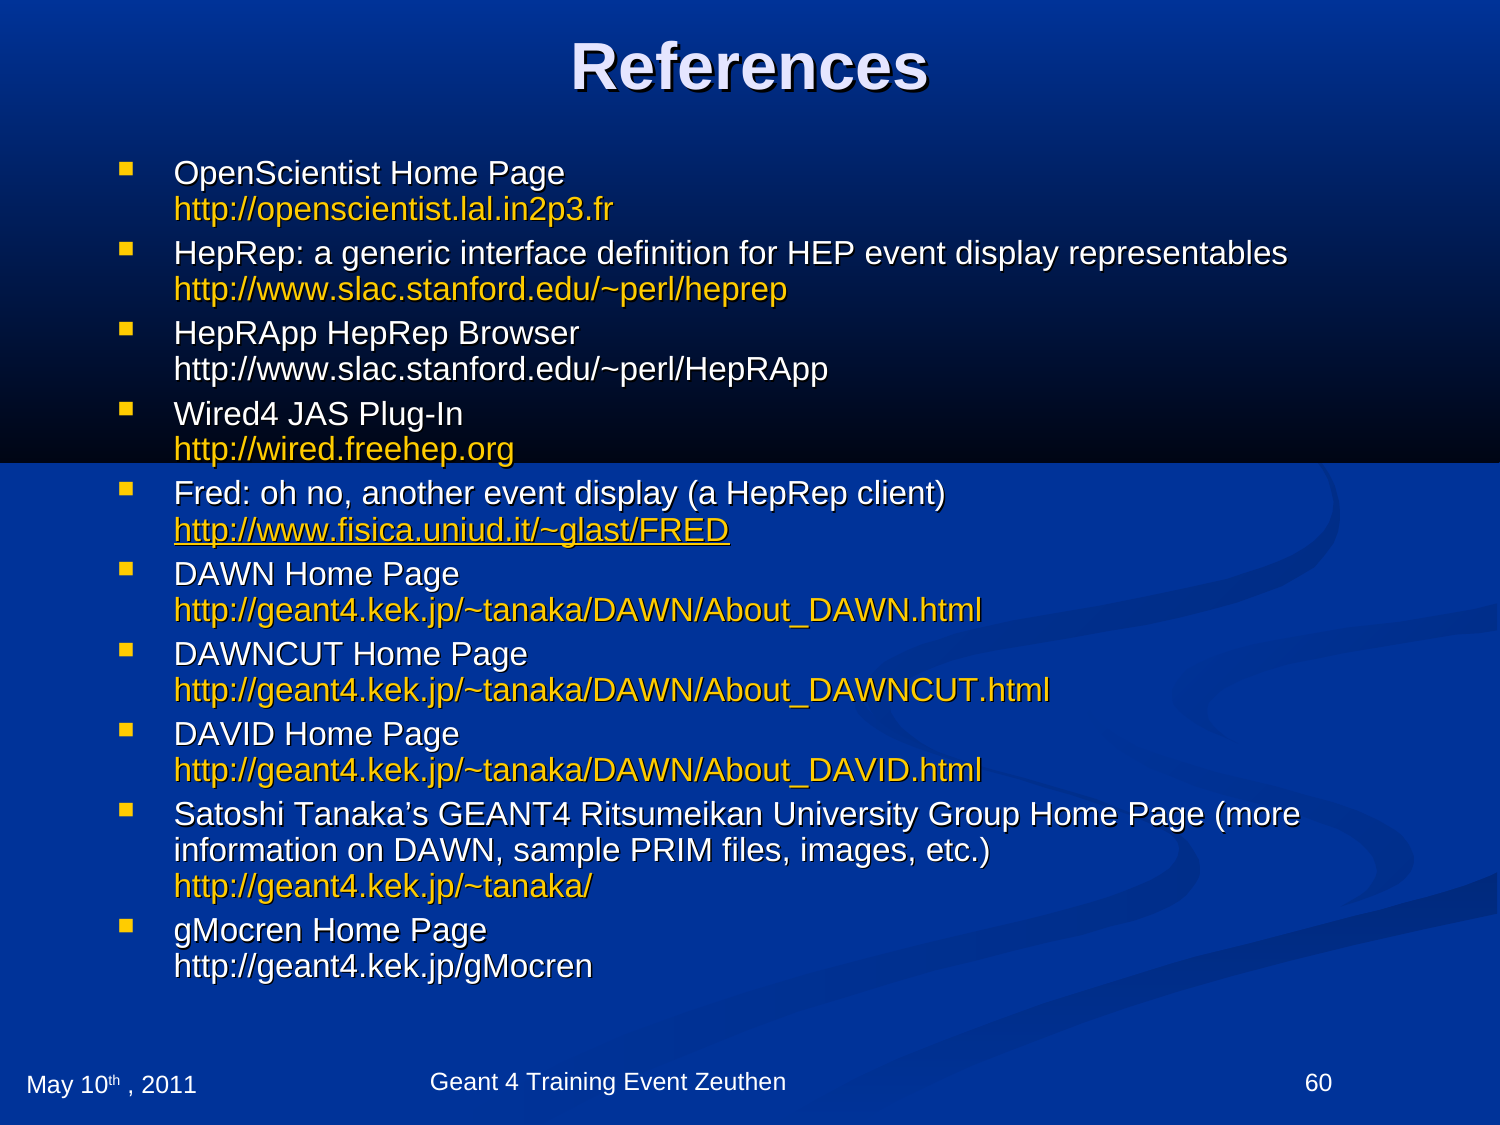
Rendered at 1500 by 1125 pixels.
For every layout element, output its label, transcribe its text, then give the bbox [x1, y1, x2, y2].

list OpenScientist Home Page http://openscientist.lal.in2p3.fr HepRep: a generic interface definition for HEP event display representables http://www.slac.stanford.edu/~perl/heprep HepRApp HepRep Browser http://www.slac.stanford.edu/~perl/HepRApp Wired4 JAS Plug-In http://wired.freehep.org Fred: oh no, another event display (a HepRep client) http://www.fisica.uniud.it/~glast/FRED DAWN Home Page http://geant4.kek.jp/~tanaka/DAWN/About_DAWN.html DAWNCUT Home Page http://geant4.kek.jp/~tanaka/DAWN/About_DAWNCUT.html DAVID Home Page http://geant4.kek.jp/~tanaka/DAWN/About_DAVID.html Satoshi Tanaka’s GEANT4 Ritsumeikan University Group Home Page (more information on DAWN, sample PRIM files, images, etc.) http://geant4.kek.jp/~tanaka/ gMocren Home Page http://geant4.kek.jp/gMocren [102, 99, 1425, 969]
title References [75, 12, 1426, 113]
